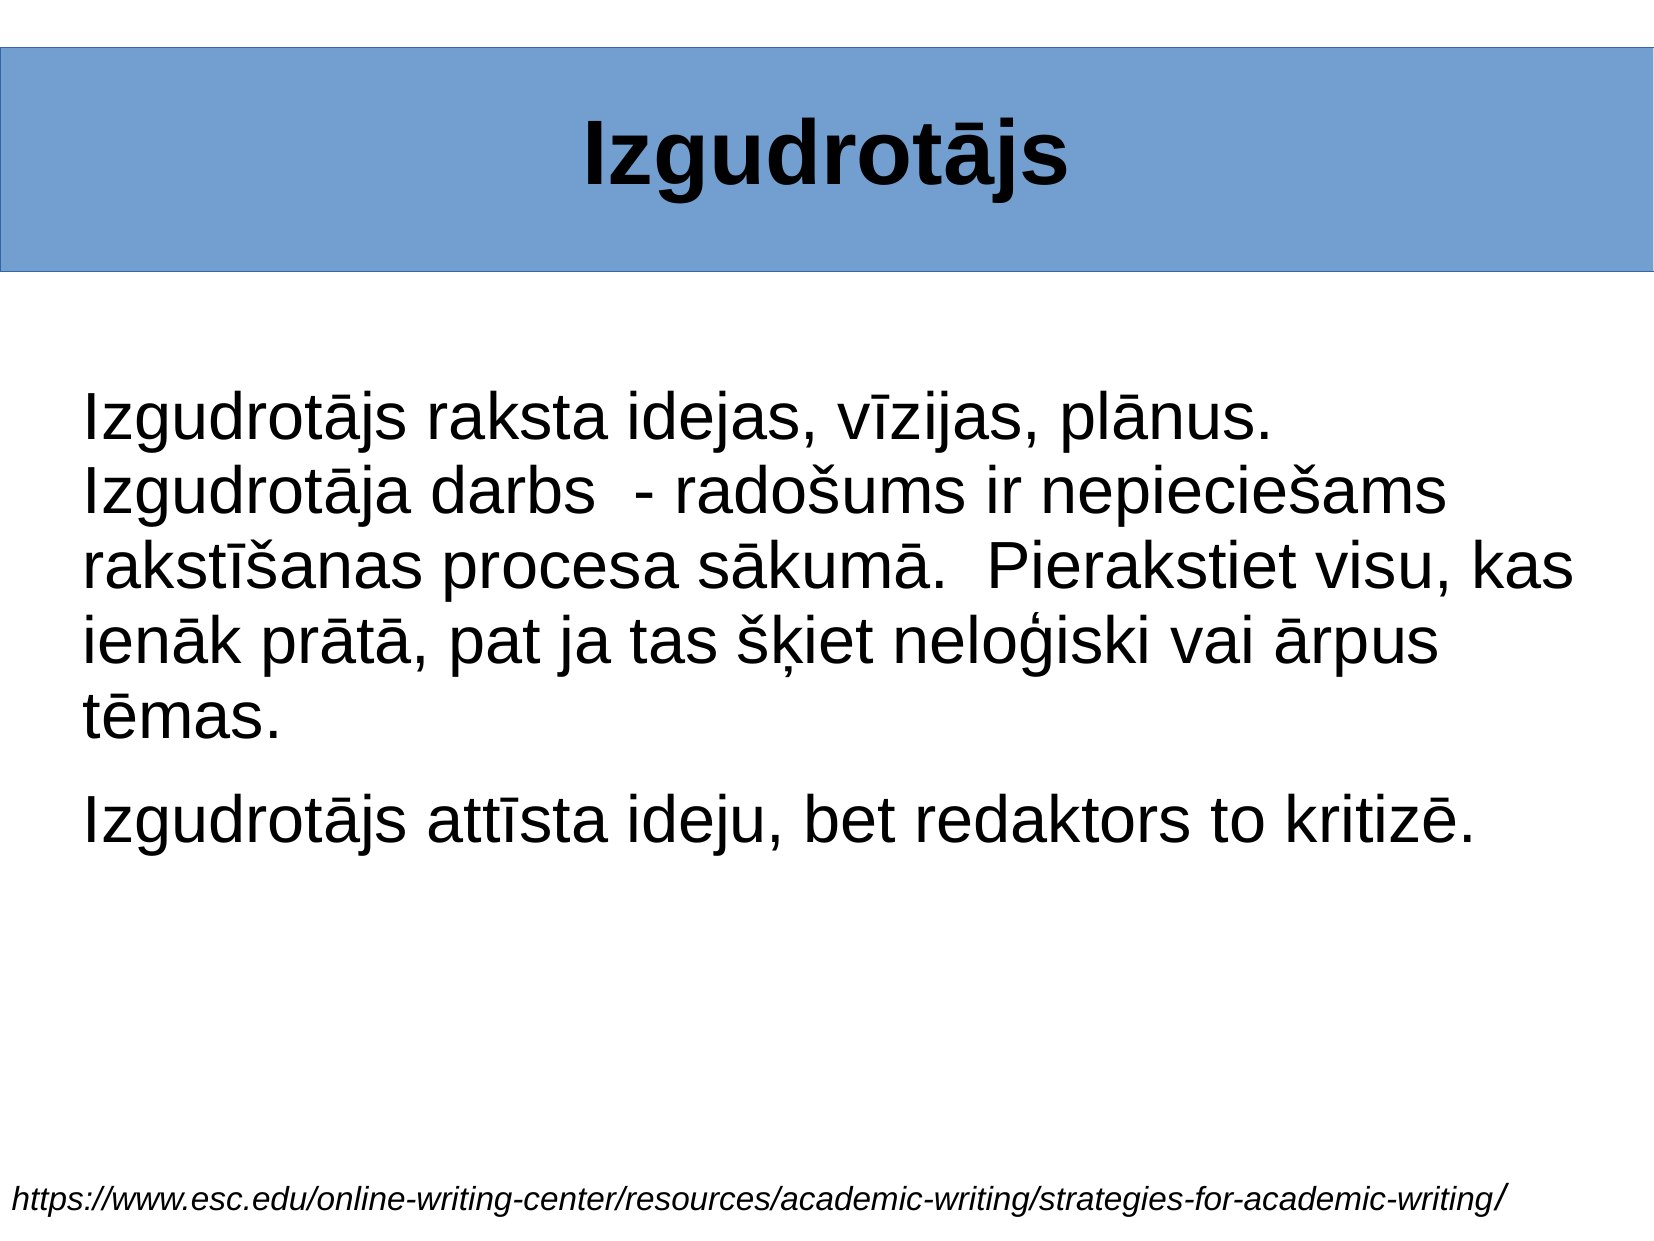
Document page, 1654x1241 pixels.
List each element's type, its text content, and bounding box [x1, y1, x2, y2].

text_box [0, 47, 1654, 272]
title Izgudrotājs [82, 49, 1571, 257]
text_box https://www.esc.edu/online-writing-center/resources/academic-writing/strategies-for-academic-writing/ [0, 1169, 1521, 1227]
list Izgudrotājs raksta idejas, vīzijas, plānus. Izgudrotāja darbs - radošums ir nepieciešams rakstīšanas procesa sākumā. Pierakstiet visu, kas ienāk prātā, pat ja tas šķiet neloģiski vai ārpus tēmas. Izgudrotājs attīsta ideju, bet redaktors to kritizē. [82, 378, 1619, 1099]
